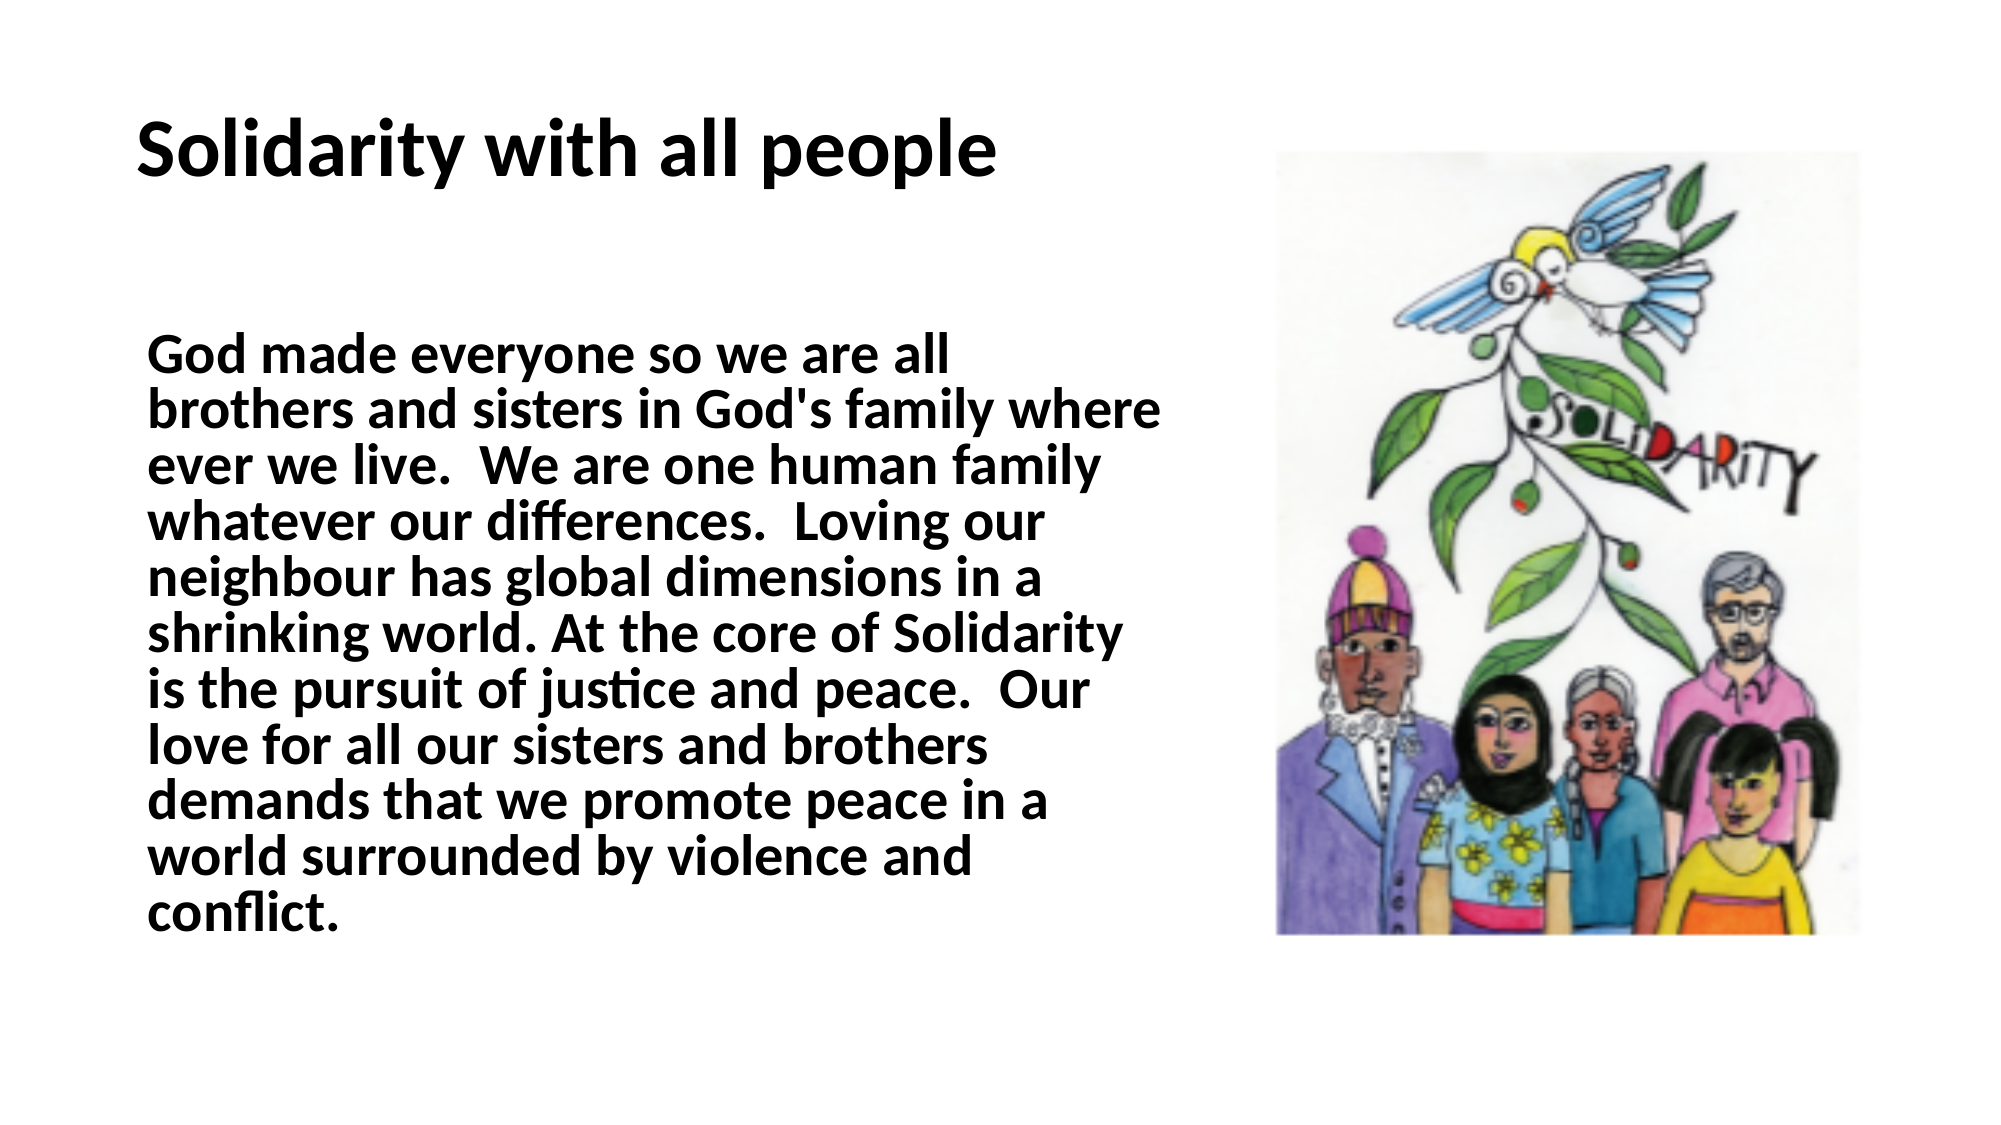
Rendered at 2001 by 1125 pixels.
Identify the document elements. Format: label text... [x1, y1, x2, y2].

list God made everyone so we are all brothers and sisters in God's family where ever we live. We are one human family whatever our differences. Loving our neighbour has global dimensions in a shrinking world. At the core of Solidarity is the pursuit of justice and peace. Our love for all our sisters and brothers demands that we promote peace in a world surrounded by violence and conflict. [132, 320, 1180, 989]
title Solidarity with all people [121, 41, 1847, 259]
picture [1232, 88, 1879, 1014]
